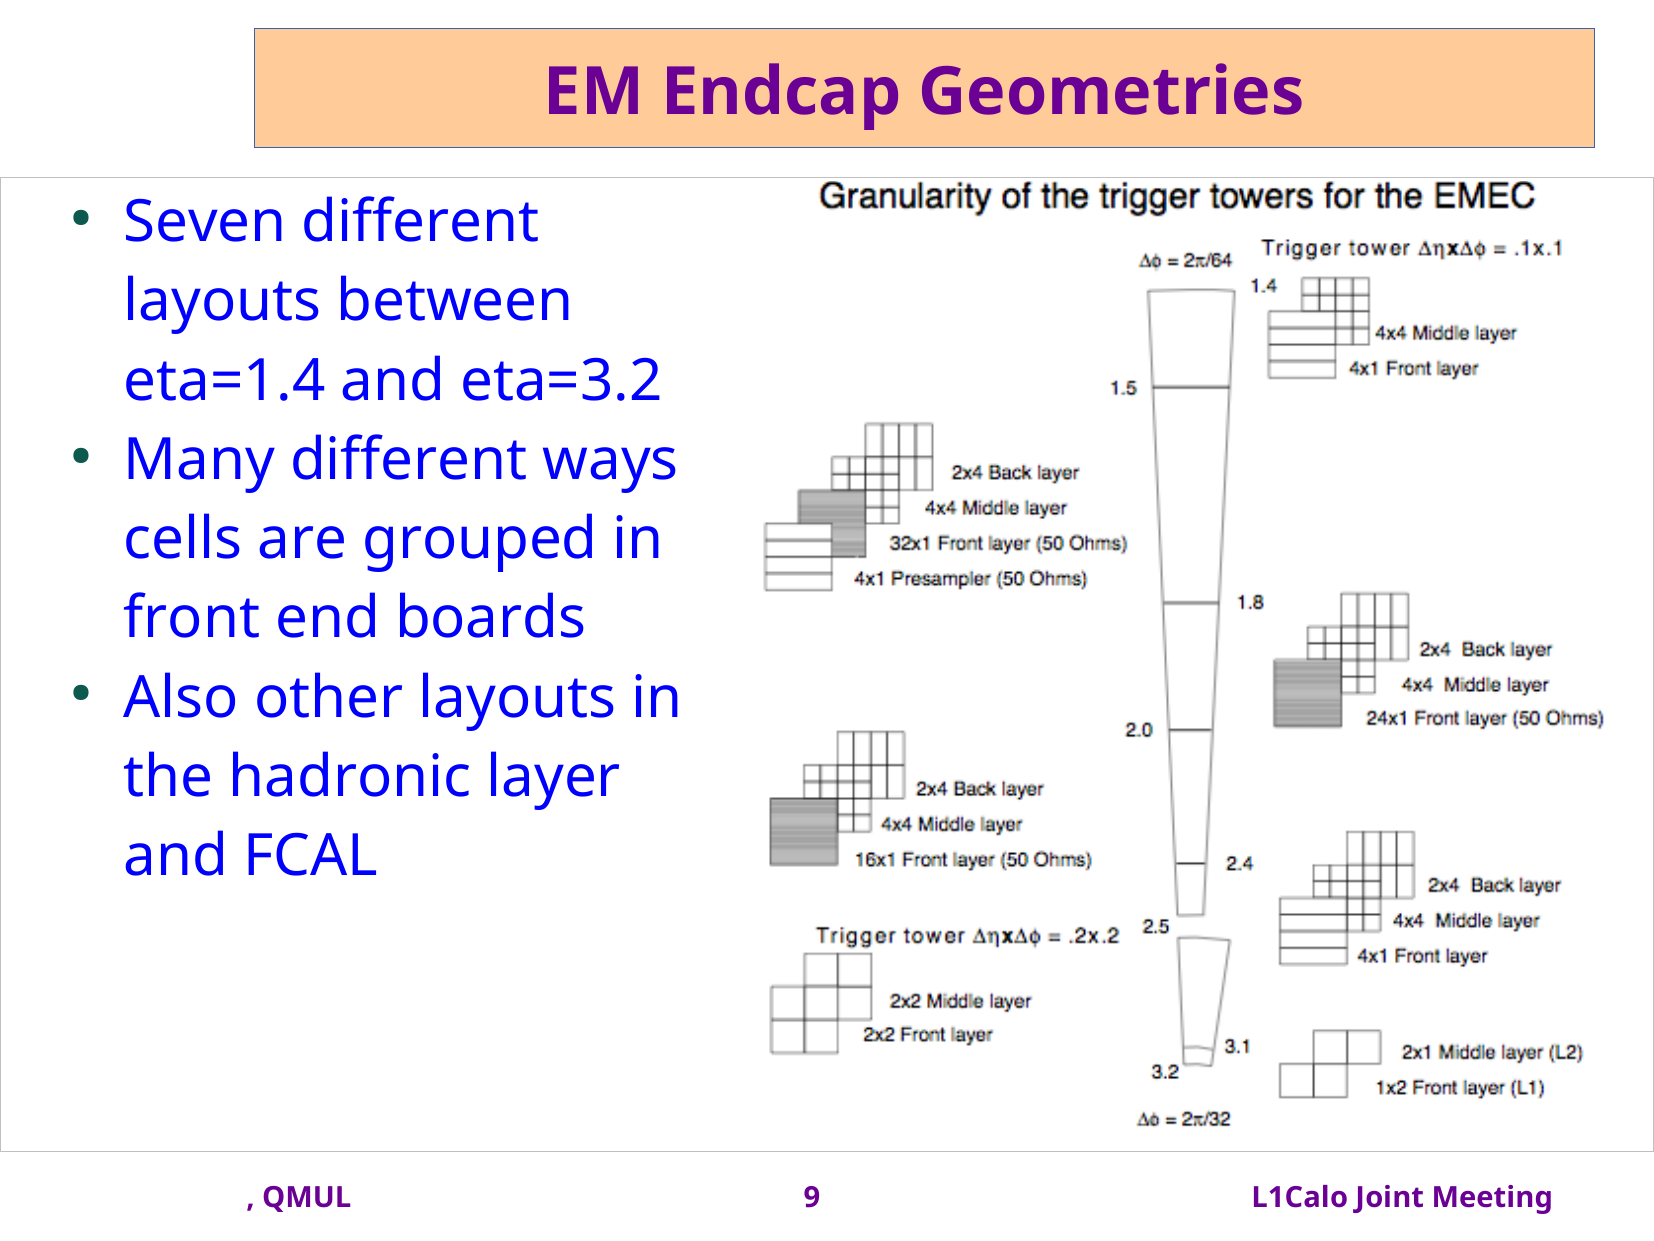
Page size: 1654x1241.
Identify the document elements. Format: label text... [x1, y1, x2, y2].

title EM Endcap Geometries [254, 28, 1595, 148]
picture [697, 181, 1635, 1138]
list Seven different layouts between eta=1.4 and eta=3.2 Many different ways cells are grouped in front end boards Also other layouts in the hadronic layer and FCAL [52, 179, 695, 1132]
